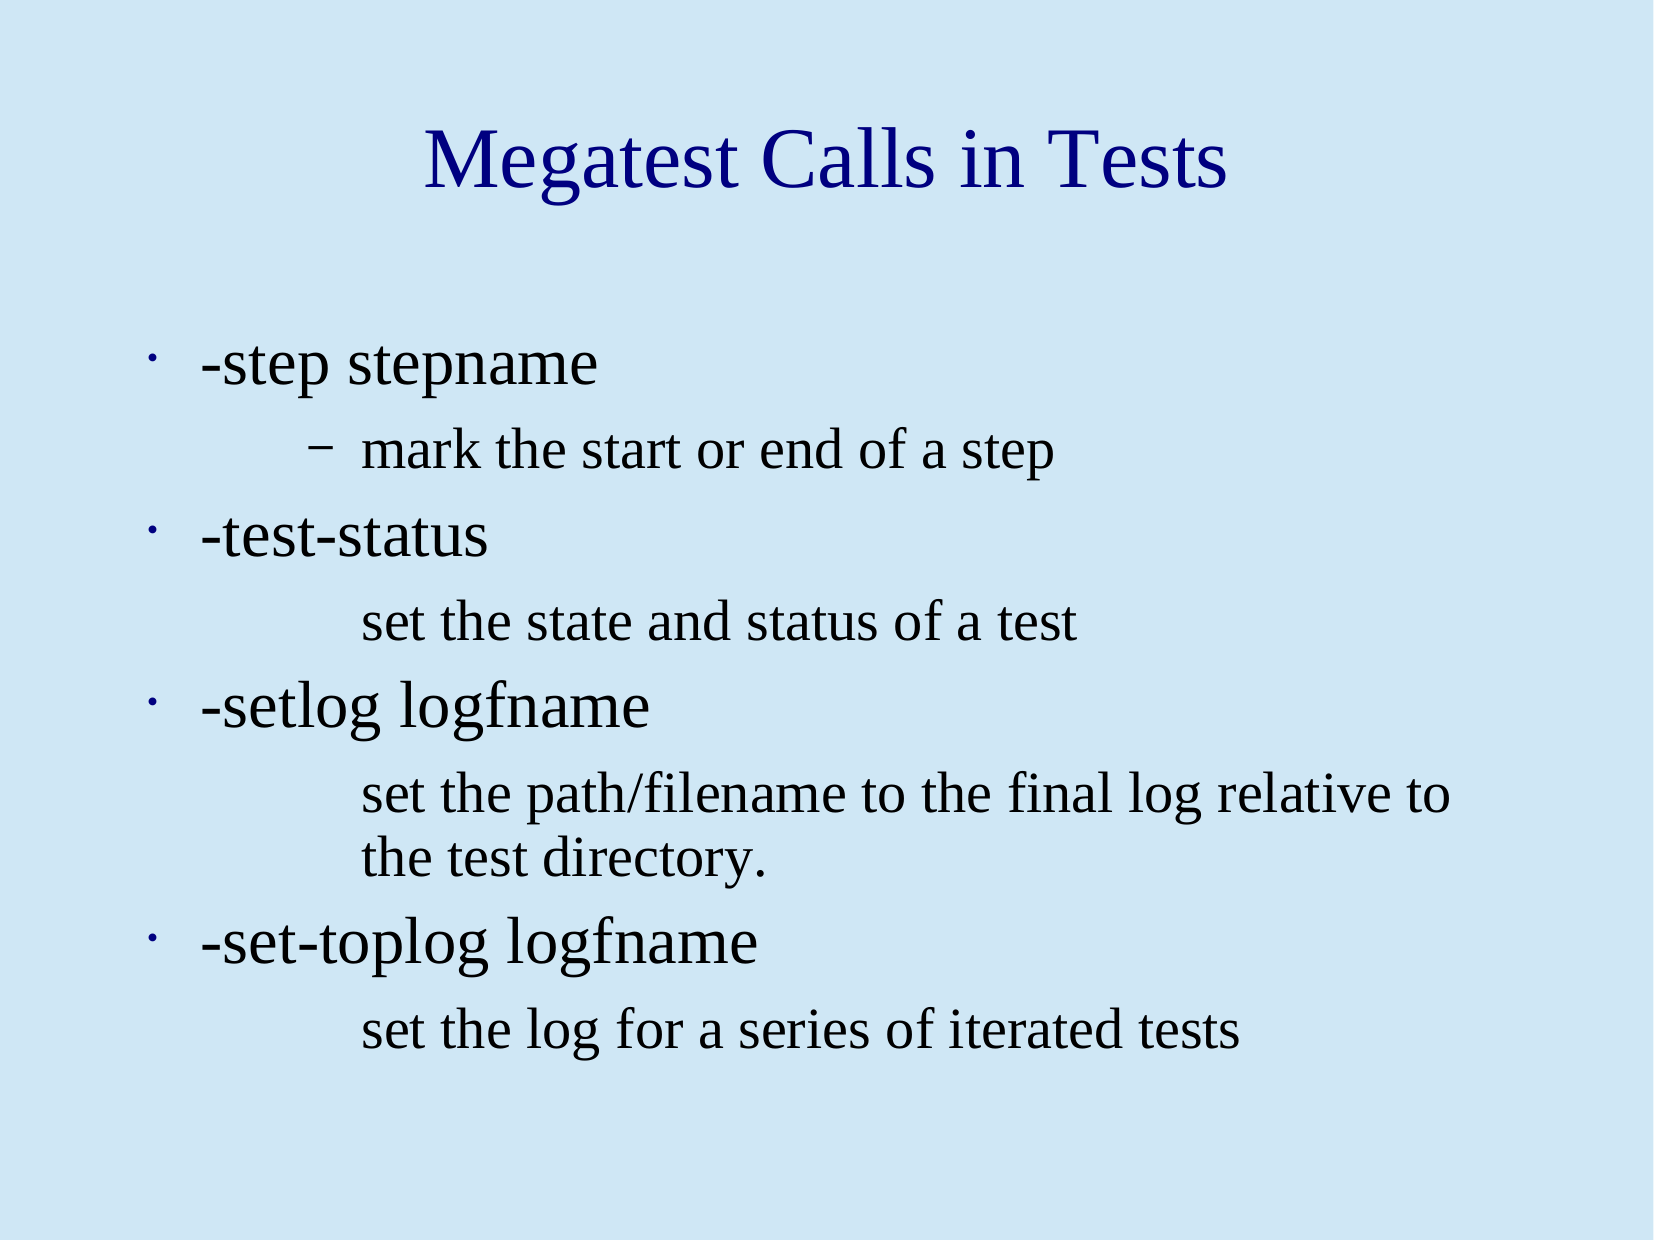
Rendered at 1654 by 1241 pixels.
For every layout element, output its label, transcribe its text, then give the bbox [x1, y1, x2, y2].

list -step stepname mark the start or end of a step -test-status set the state and status of a test -setlog logfname set the path/filename to the final log relative to the test directory. -set-toplog logfname set the log for a series of iterated tests [129, 324, 1489, 1064]
title Megatest Calls in Tests [82, 55, 1571, 263]
